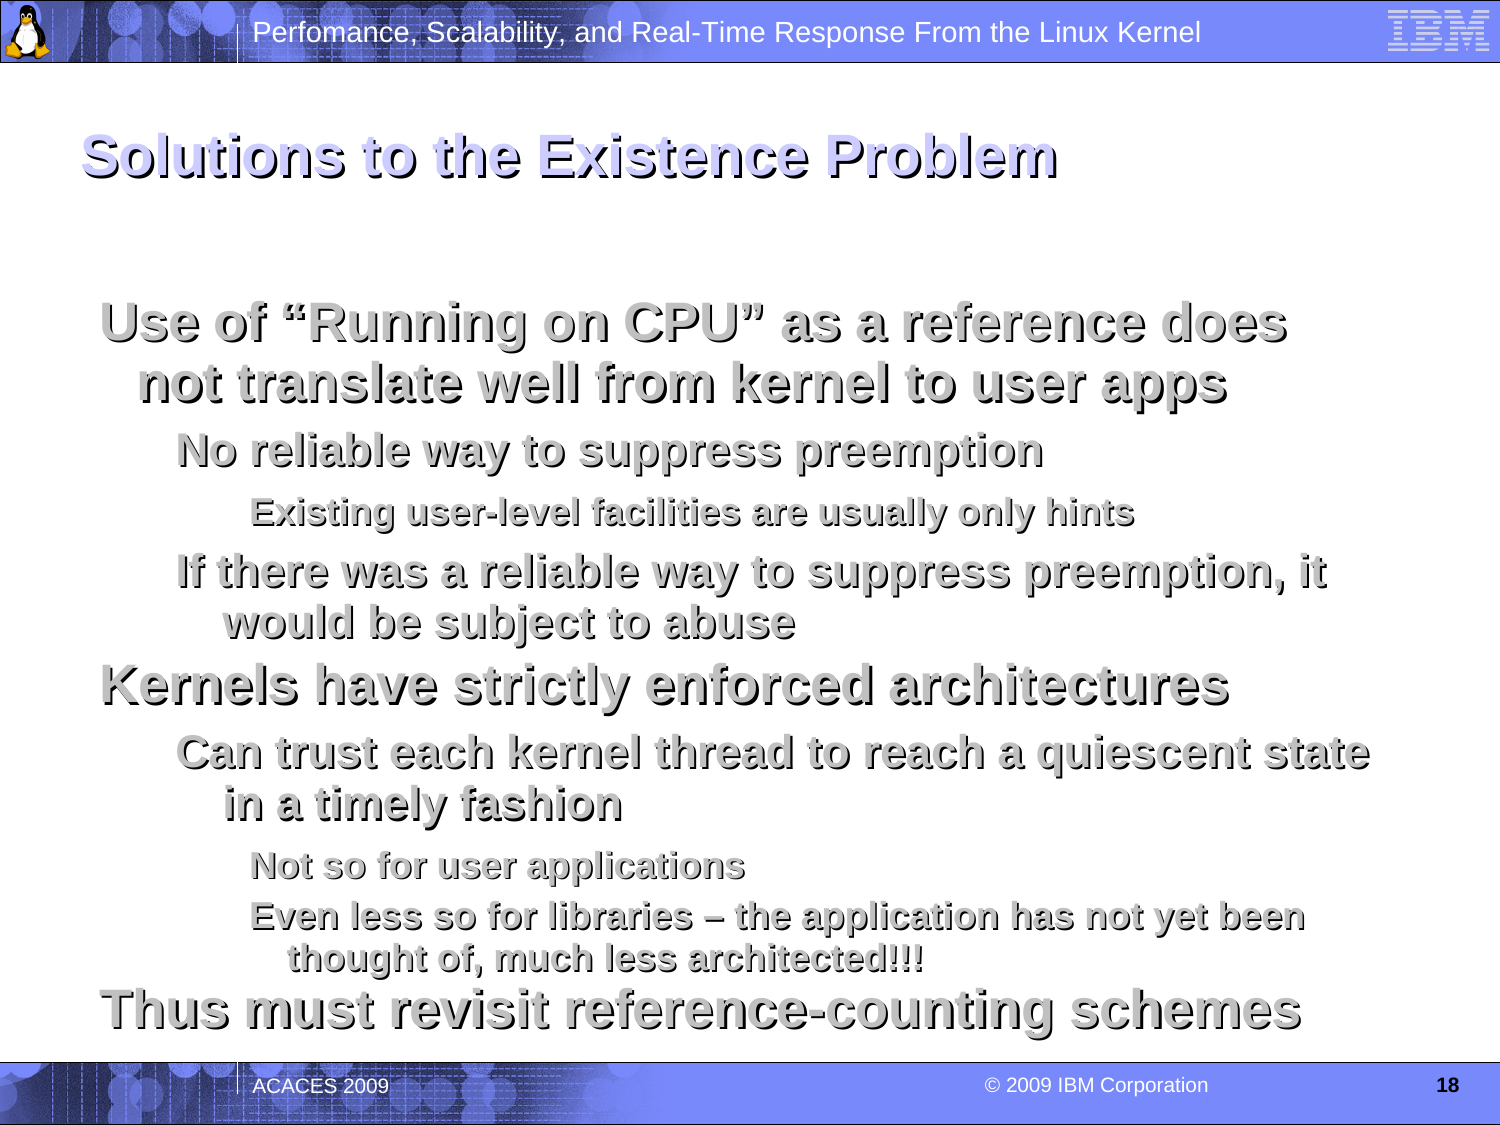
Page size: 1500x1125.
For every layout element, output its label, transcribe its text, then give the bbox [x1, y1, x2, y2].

picture [1, 1, 1500, 62]
list Use of “Running on CPU” as a reference does not translate well from kernel to user apps No reliable way to suppress preemption Existing user-level facilities are usually only hints If there was a reliable way to suppress preemption, it would be subject to abuse Kernels have strictly enforced architectures Can trust each kernel thread to reach a quiescent state in a timely fashion Not so for user applications Even less so for libraries – the application has not yet been thought of, much less architected!!! Thus must revisit reference-counting schemes [99, 291, 1389, 1039]
title Solutions to the Existence Problem [79, 116, 1433, 199]
picture [0, 1063, 1500, 1124]
